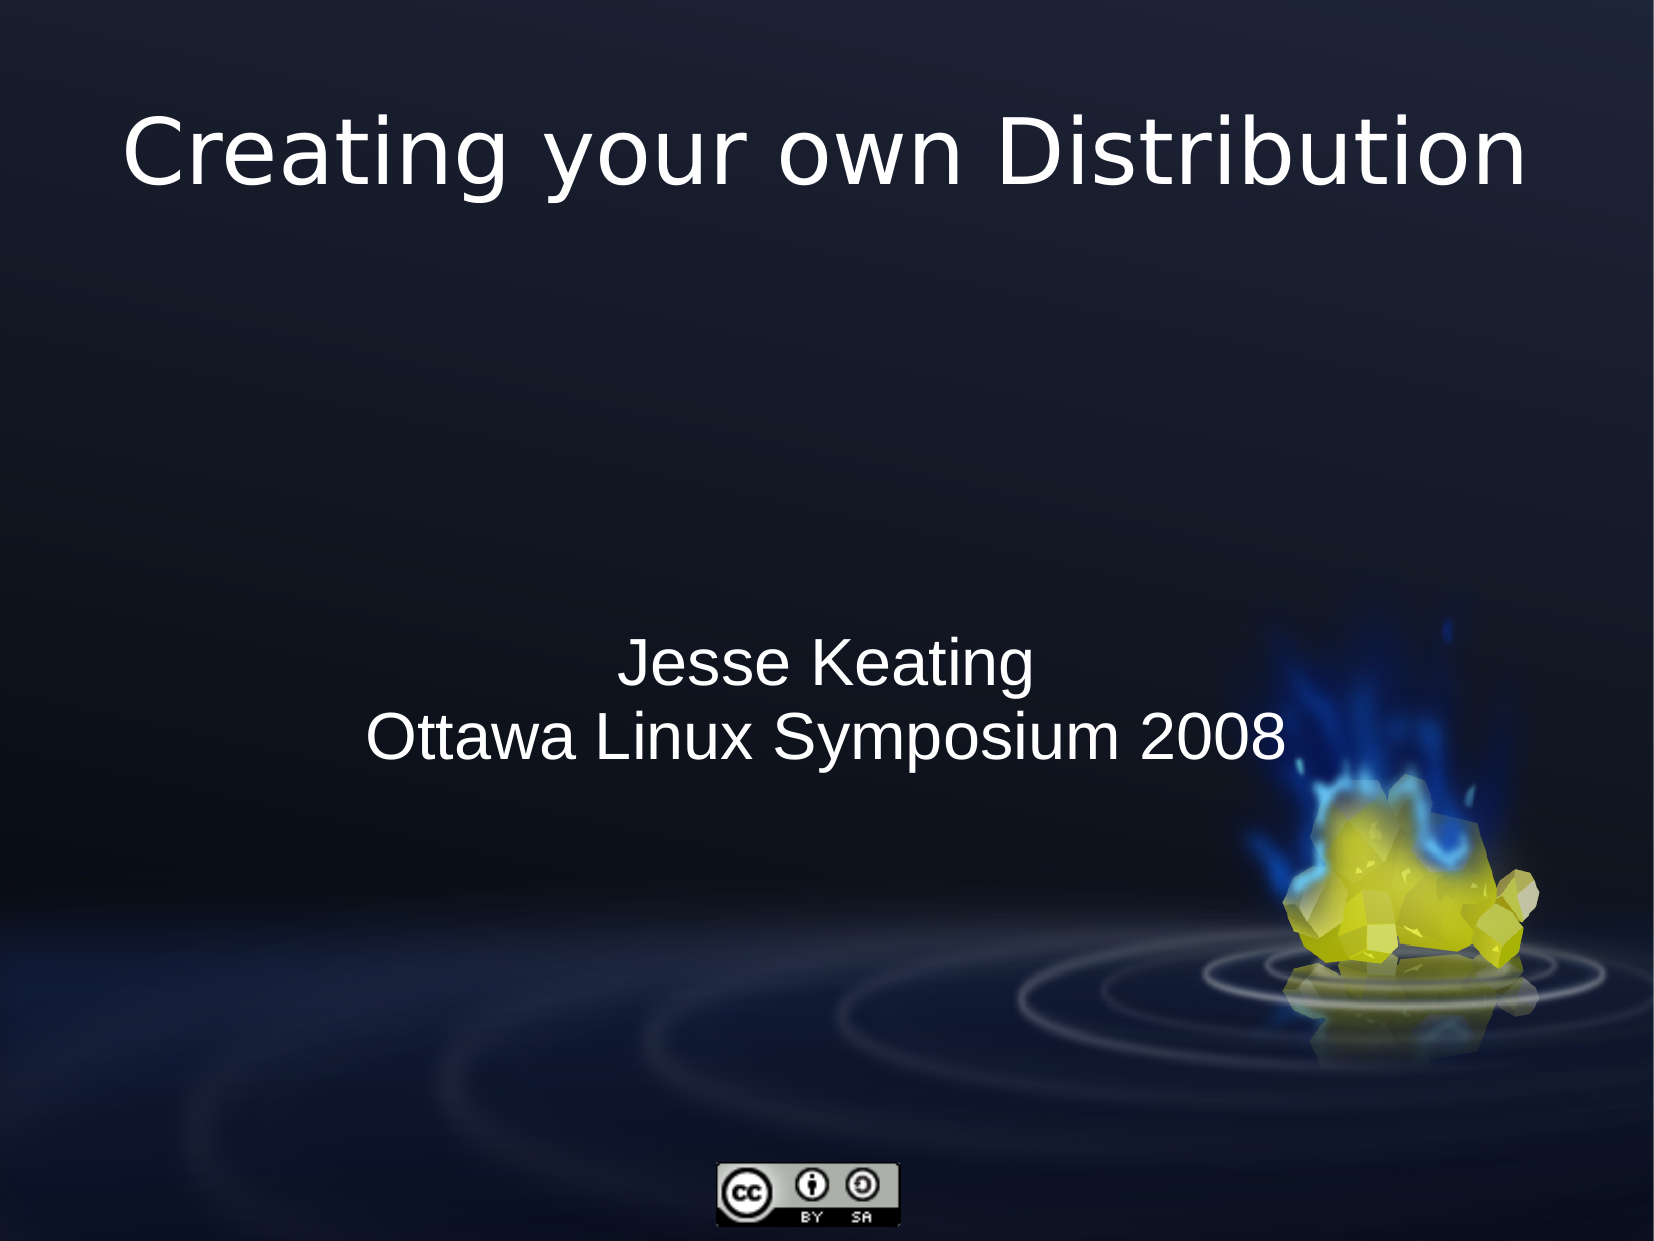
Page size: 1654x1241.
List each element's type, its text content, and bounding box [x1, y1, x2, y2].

title Creating your own Distribution [82, 49, 1571, 257]
picture [0, 0, 1654, 1241]
subtitle Jesse Keating Ottawa Linux Symposium 2008 [82, 290, 1571, 1109]
